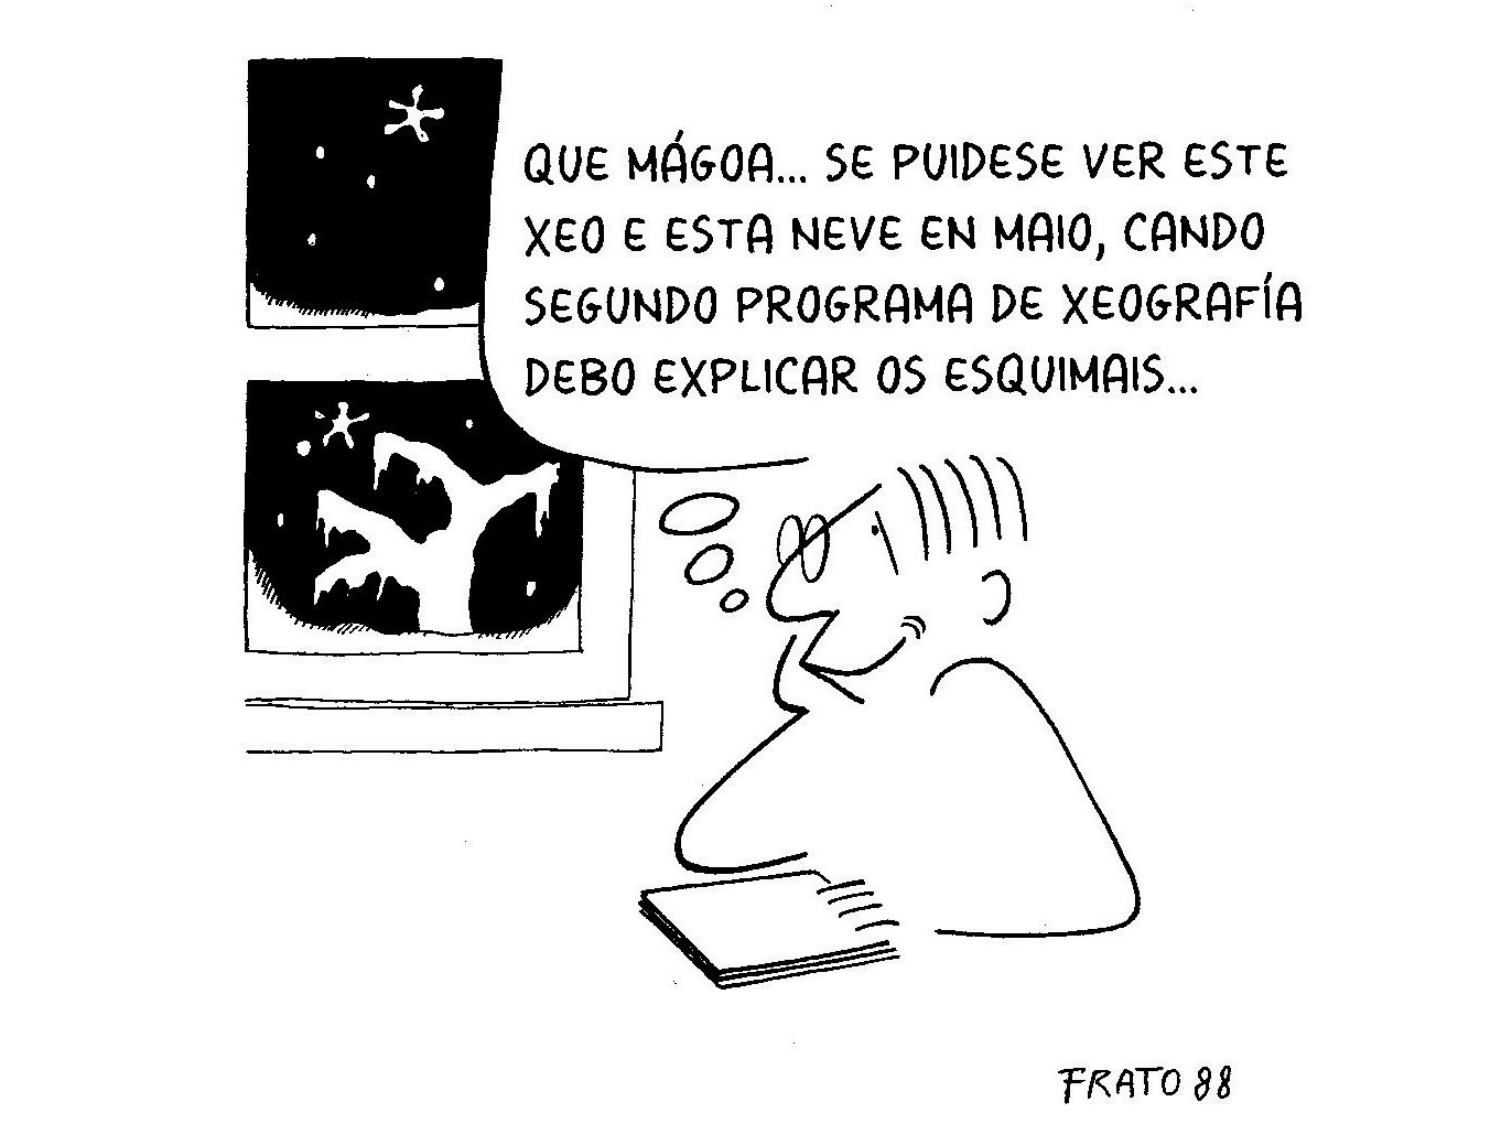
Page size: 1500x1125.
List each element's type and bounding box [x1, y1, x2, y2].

picture [183, 2, 1317, 1123]
